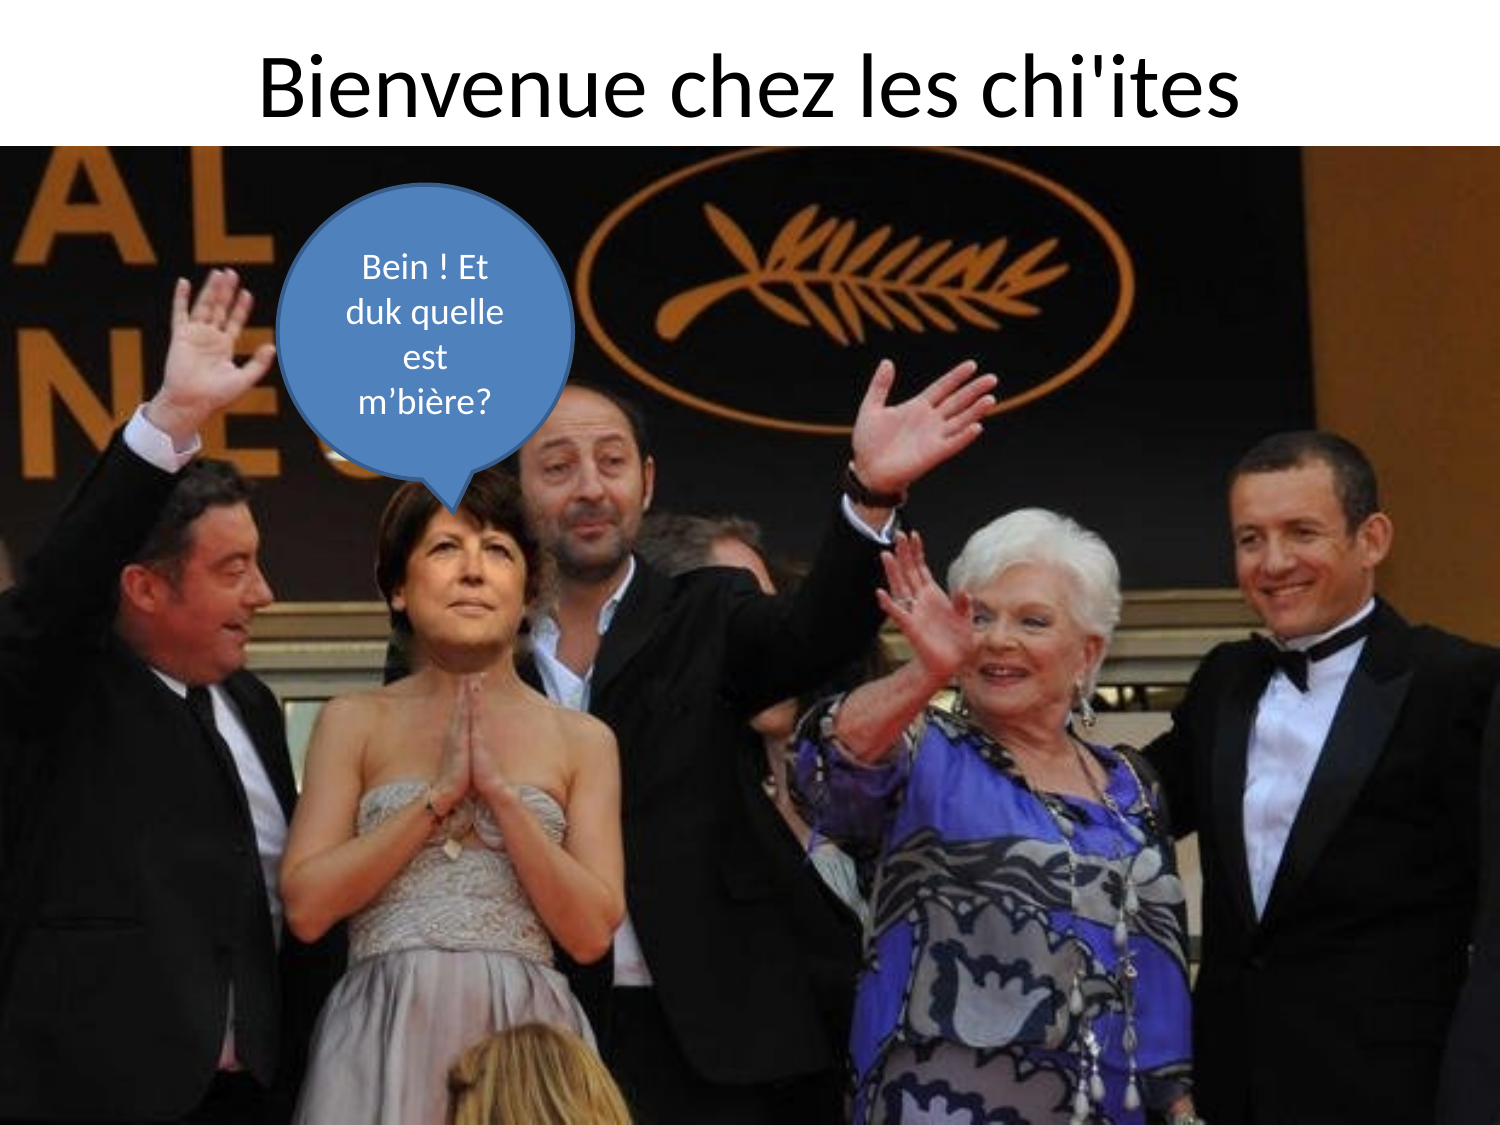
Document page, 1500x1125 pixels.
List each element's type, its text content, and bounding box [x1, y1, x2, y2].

picture [0, 146, 1500, 1125]
text_box Bein ! Et duk quelle est m’bière? [277, 184, 573, 513]
title Bienvenue chez les chi'ites [0, 0, 1500, 146]
